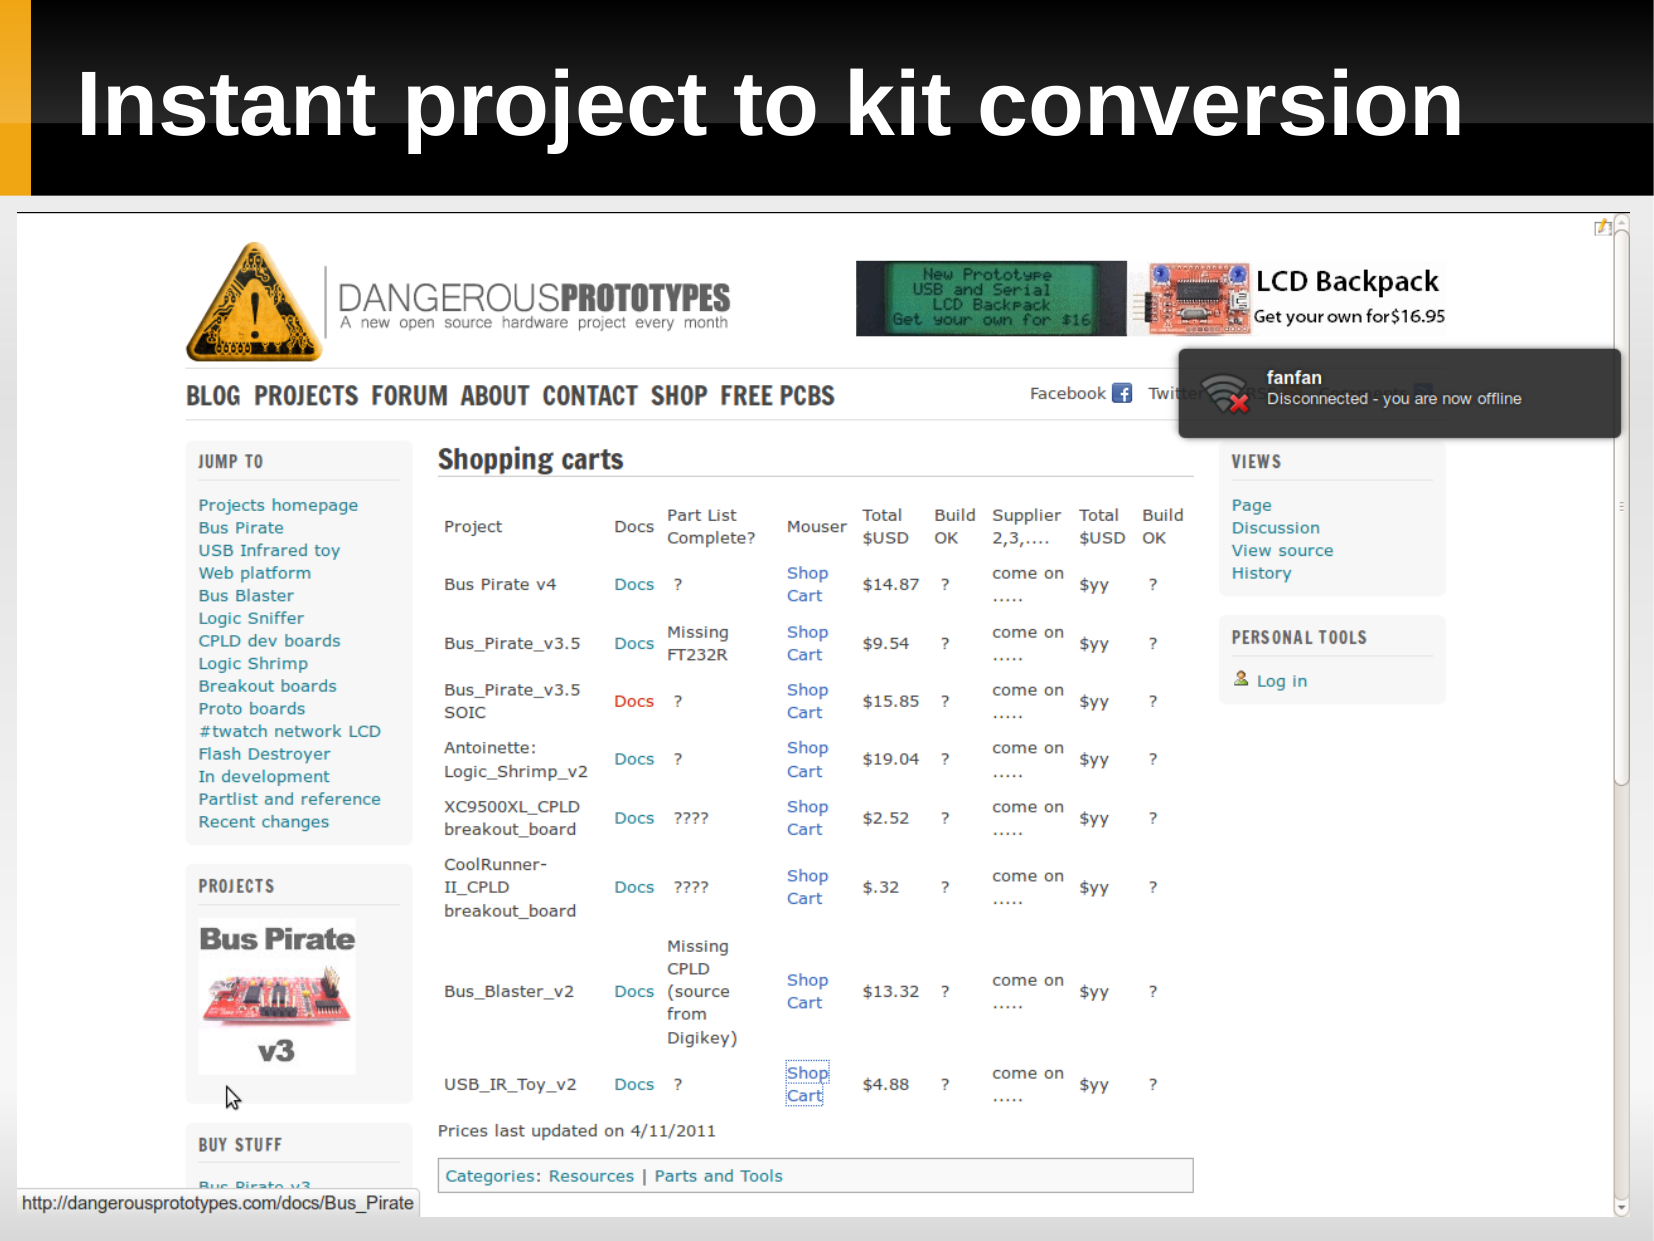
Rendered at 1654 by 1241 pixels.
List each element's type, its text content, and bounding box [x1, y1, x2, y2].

title Instant project to kit conversion [76, 0, 1565, 208]
picture [0, 0, 1654, 1241]
